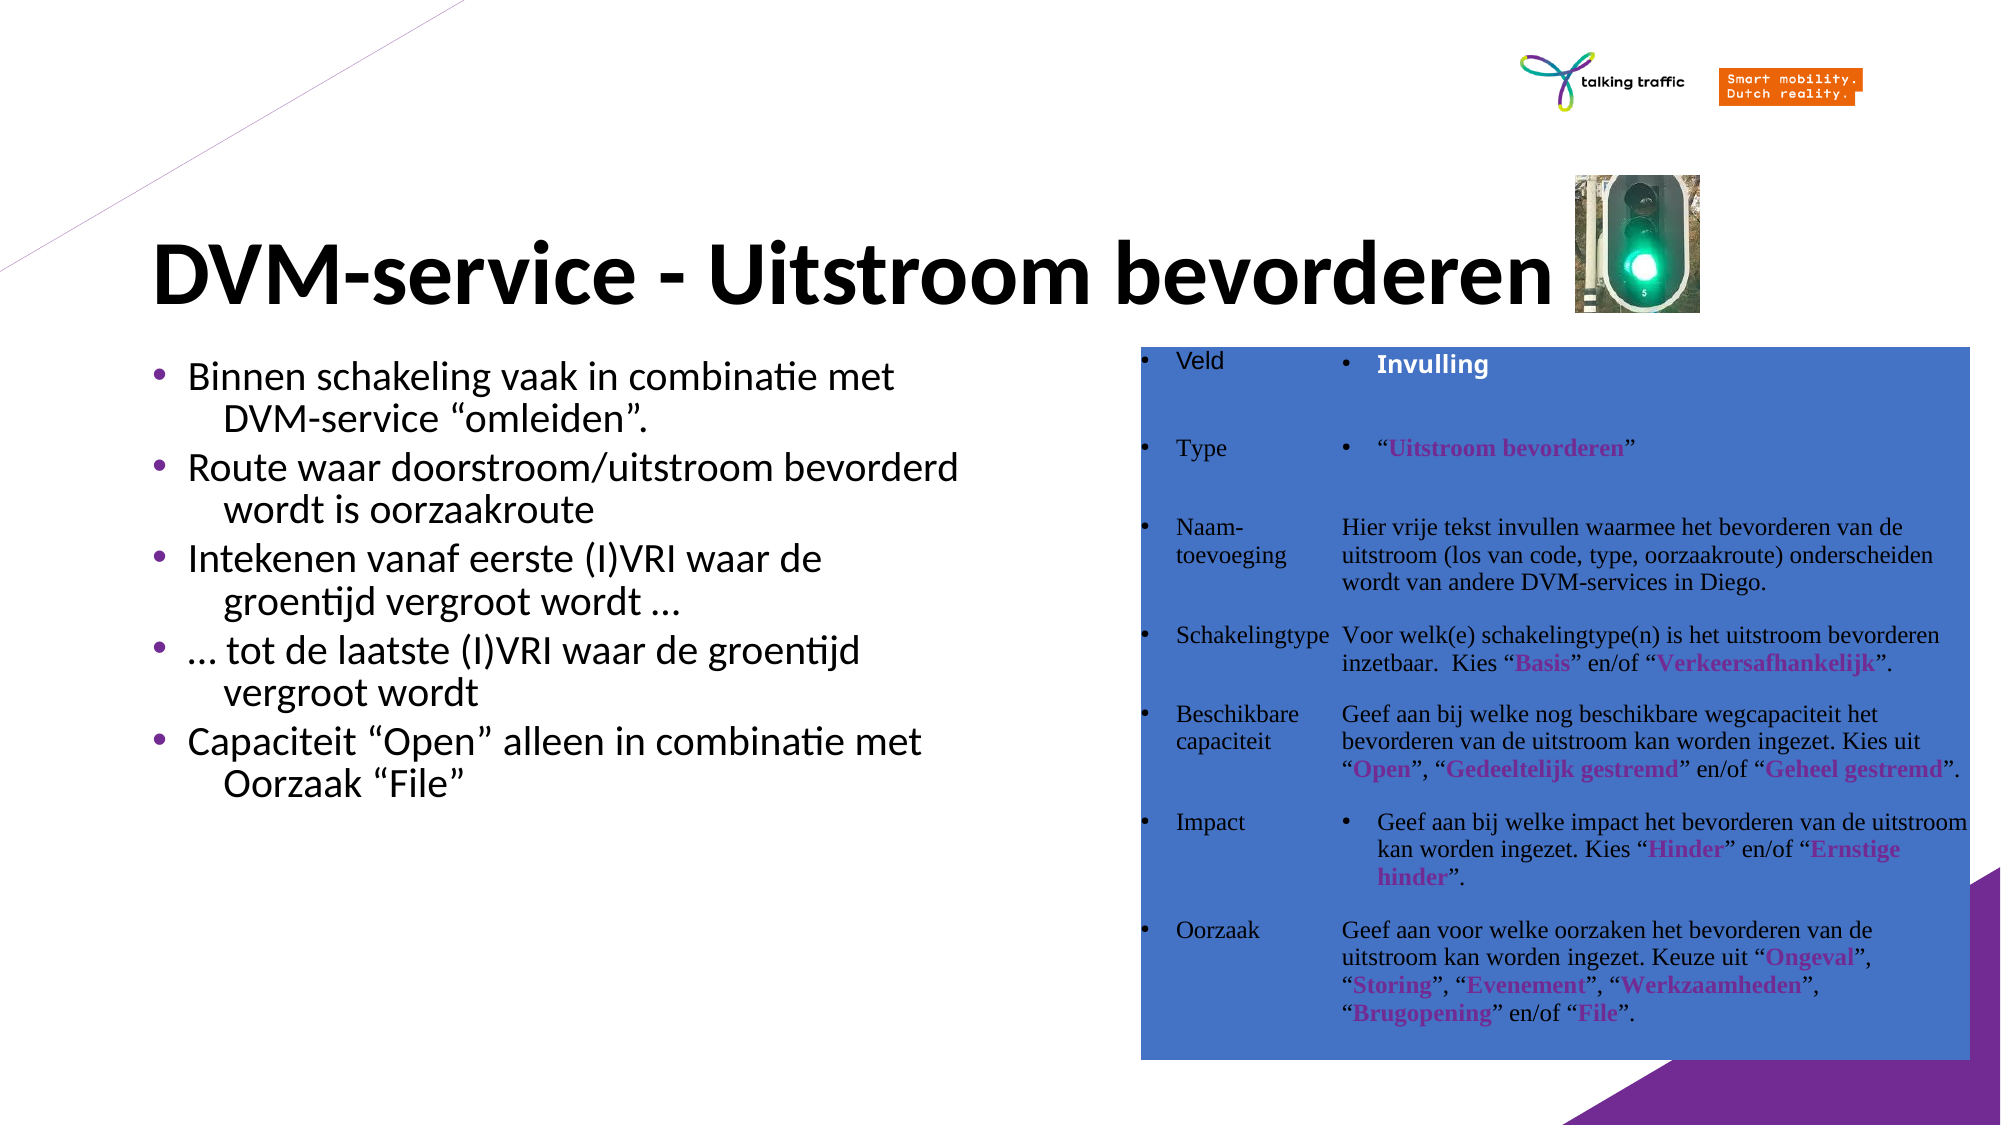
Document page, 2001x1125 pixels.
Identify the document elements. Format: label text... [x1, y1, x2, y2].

table_cell Voor welk(e) schakelingtype(n) is het uitstroom bevorderen inzetbaar. Kies “Basis” en/of “Verkeersafhankelijk”. [1342, 621, 1970, 700]
table_header Invulling [1342, 347, 1970, 434]
table_cell Hier vrije tekst invullen waarmee het bevorderen van de uitstroom (los van code, type, oorzaakroute) onderscheiden wordt van andere DVM-services in Diego. [1342, 513, 1970, 621]
table_cell “Uitstroom bevorderen” [1342, 434, 1970, 513]
table_cell Naam-toevoeging [1141, 513, 1342, 621]
table_cell Geef aan voor welke oorzaken het bevorderen van de uitstroom kan worden ingezet. Keuze uit “Ongeval”, “Storing”, “Evenement”, “Werkzaamheden”, “Brugopening” en/of “File”. [1342, 916, 1970, 1060]
table_cell Type [1141, 434, 1342, 513]
table_cell Impact [1141, 808, 1342, 916]
picture [1575, 175, 1700, 313]
list Binnen schakeling vaak in combinatie met DVM-service “omleiden”. Route waar doorstroom/uitstroom bevorderd wordt is oorzaakroute Intekenen vanaf eerste (I)VRI waar de groentijd vergroot wordt … … tot de laatste (I)VRI waar de groentijd vergroot wordt Capaciteit “Open” alleen in combinatie met Oorzaak “File” [137, 356, 1000, 1014]
table_cell Beschikbare capaciteit [1141, 700, 1342, 808]
table_cell Geef aan bij welke impact het bevorderen van de uitstroom kan worden ingezet. Kies “Hinder” en/of “Ernstige hinder”. [1342, 808, 1970, 916]
table_cell Oorzaak [1141, 916, 1342, 1060]
title DVM-service - Uitstroom bevorderen [137, 165, 1863, 332]
text_box 55 [1412, 1060, 1863, 1103]
table_cell Geef aan bij welke nog beschikbare wegcapaciteit het bevorderen van de uitstroom kan worden ingezet. Kies uit “Open”, “Gedeeltelijk gestremd” en/of “Geheel gestremd”. [1342, 700, 1970, 808]
table_header Veld [1141, 347, 1342, 434]
table_cell Schakelingtype [1141, 621, 1342, 700]
